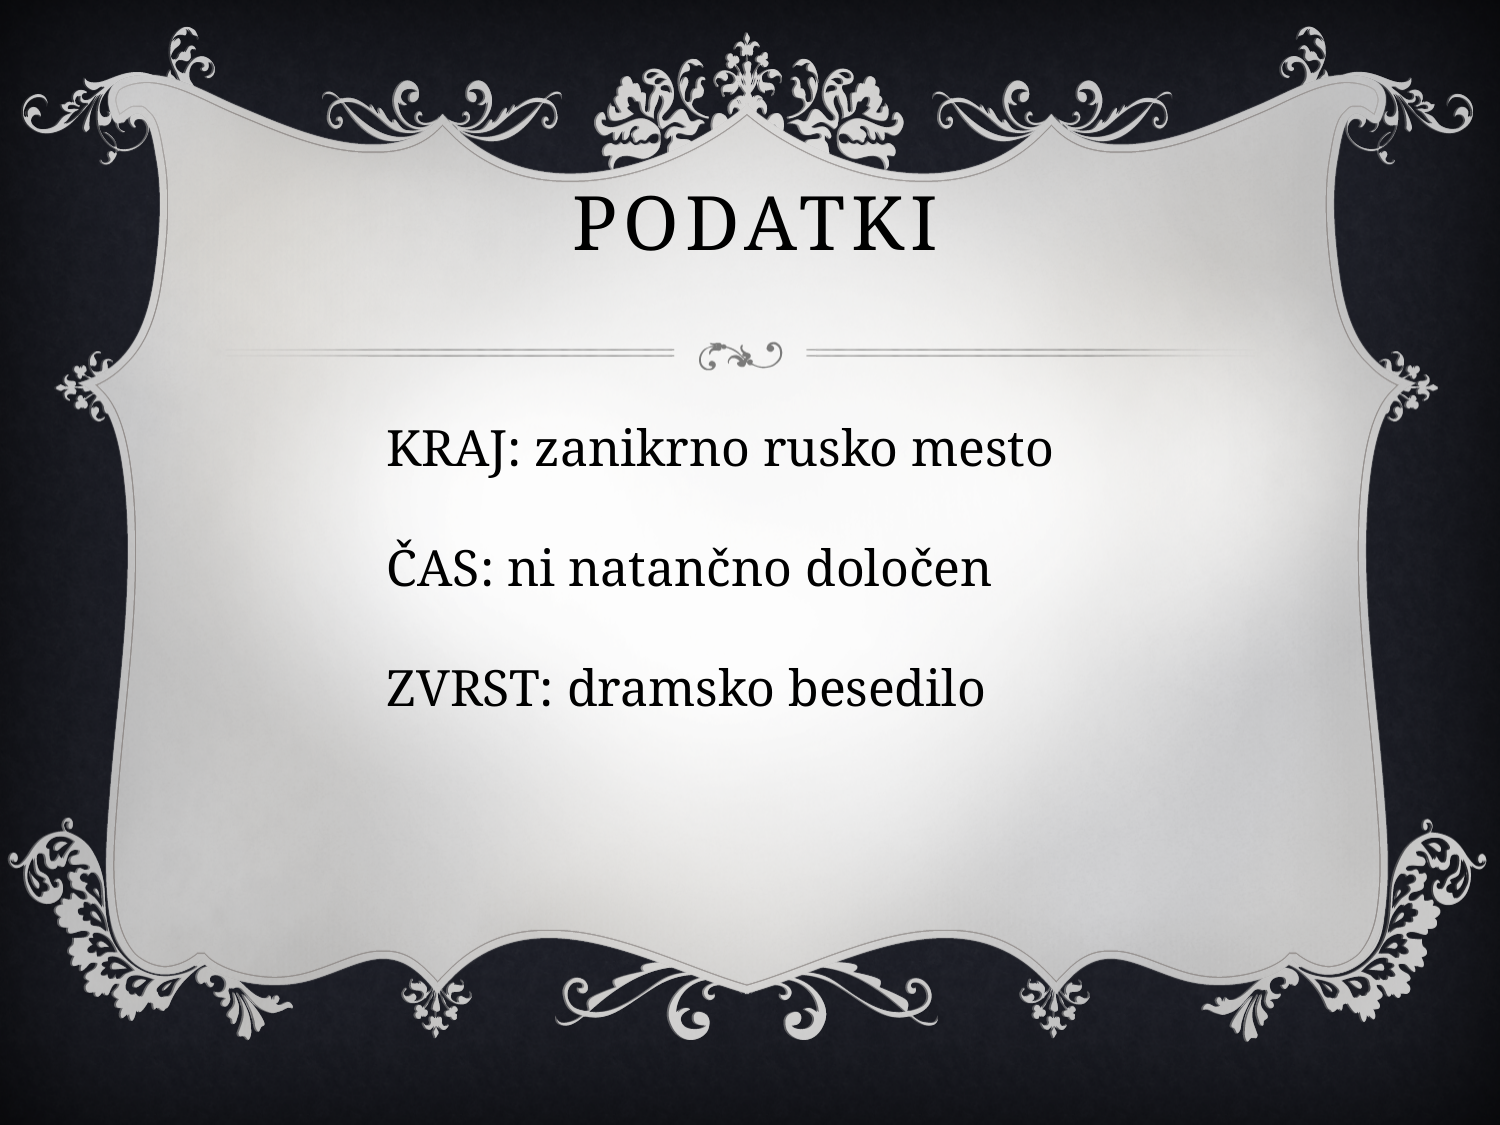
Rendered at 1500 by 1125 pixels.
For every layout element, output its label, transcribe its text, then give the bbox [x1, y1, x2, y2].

text_box KRAJ: zanikrno rusko mesto ČAS: ni natančno določen ZVRST: dramsko besedilo [372, 408, 1069, 724]
picture [0, 0, 1500, 1125]
title PODATKI [230, 160, 1281, 274]
